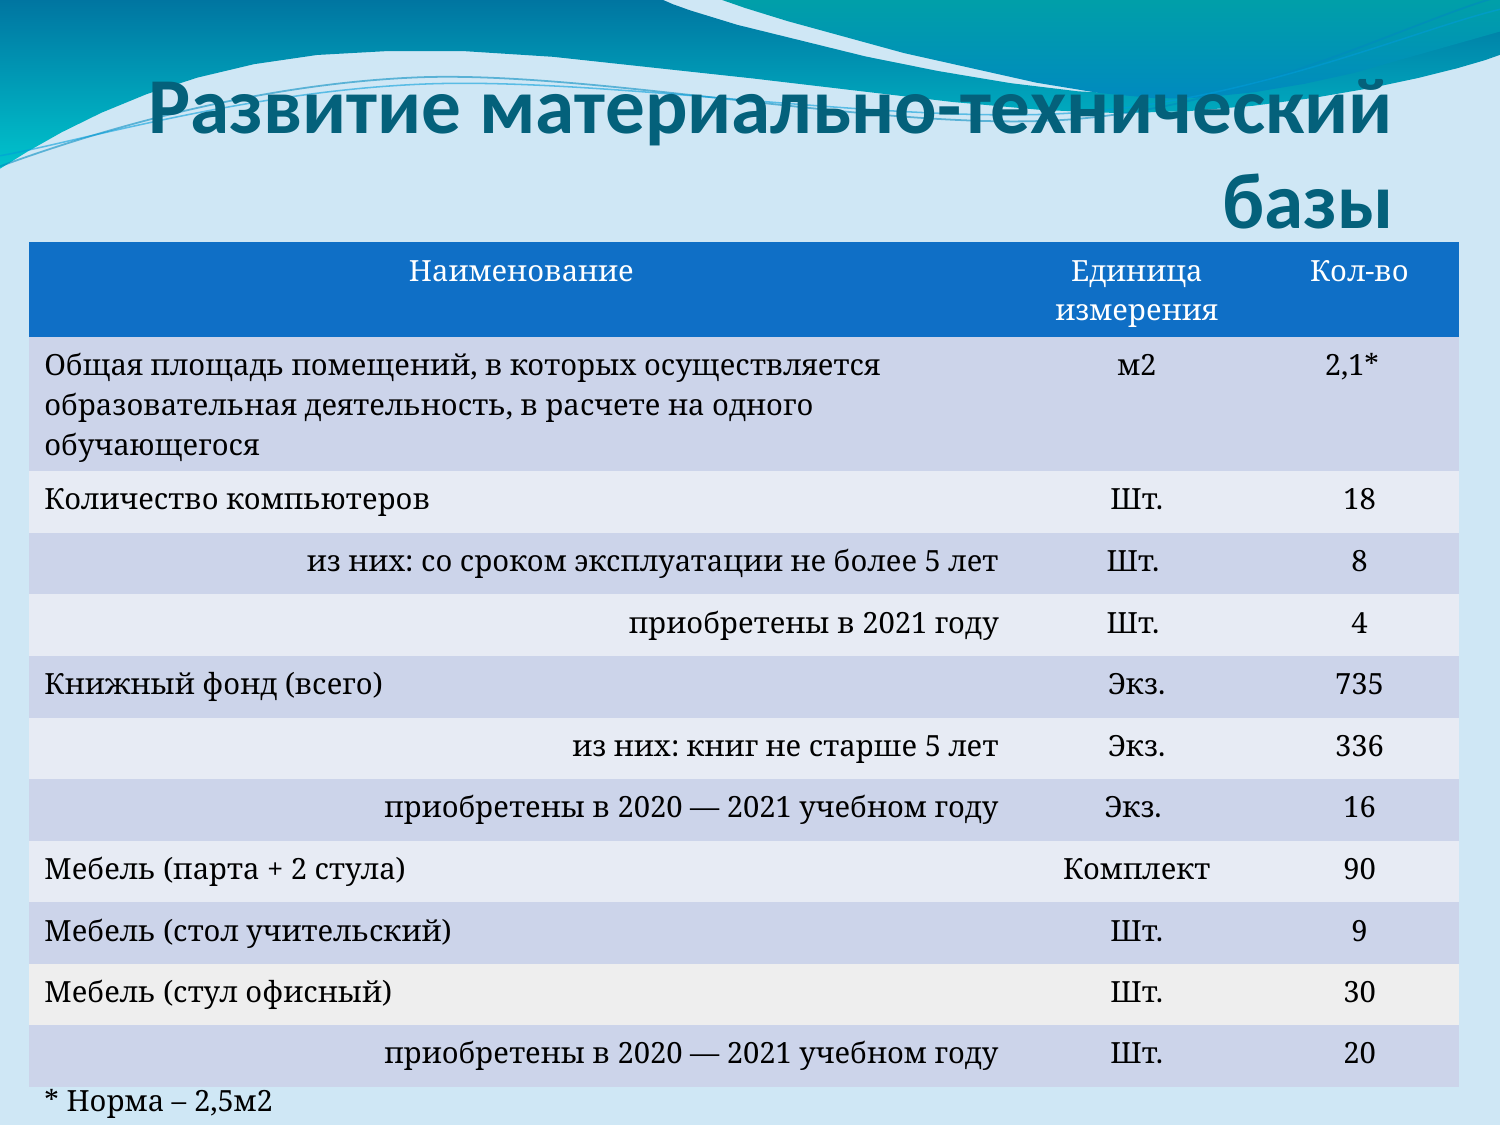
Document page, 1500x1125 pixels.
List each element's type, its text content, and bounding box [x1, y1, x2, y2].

table_cell Мебель (парта + 2 стула) [29, 841, 1014, 902]
table_cell 4 [1260, 594, 1459, 656]
table_cell Шт. [1014, 533, 1260, 594]
table_cell 90 [1260, 841, 1459, 902]
table_cell м2 [1014, 337, 1260, 471]
table_cell 9 [1260, 902, 1459, 964]
table_cell Мебель (стол учительский) [29, 902, 1014, 964]
table_cell Экз. [1014, 718, 1260, 779]
table_header Единица измерения [1014, 242, 1260, 337]
table_cell Общая площадь помещений, в которых осуществляется образовательная деятельность, в расчете на одного обучающегося [29, 337, 1014, 471]
table_cell 336 [1260, 718, 1459, 779]
table_cell Мебель (стул офисный) [29, 964, 1014, 1025]
table_cell 20 [1260, 1025, 1459, 1087]
table_cell Экз. [1014, 779, 1260, 841]
table_cell 8 [1260, 533, 1459, 594]
table_cell приобретены в 2020 — 2021 учебном году [29, 779, 1014, 841]
table_header Кол-во [1260, 242, 1459, 337]
text_box * Норма – 2,5м2 [29, 1075, 780, 1125]
table_cell Шт. [1014, 471, 1260, 533]
table_header Наименование [29, 242, 1014, 337]
table_cell 2,1* [1260, 337, 1459, 471]
table_cell из них: книг не старше 5 лет [29, 718, 1014, 779]
table_cell 735 [1260, 656, 1459, 718]
table_cell Экз. [1014, 656, 1260, 718]
table_cell Шт. [1014, 964, 1260, 1025]
table_cell Количество компьютеров [29, 471, 1014, 533]
table_cell приобретены в 2020 — 2021 учебном году [29, 1025, 1014, 1087]
table_cell приобретены в 2021 году [29, 594, 1014, 656]
title Развитие материально-технический базы [58, 47, 1409, 235]
table_cell 30 [1260, 964, 1459, 1025]
table_cell Шт. [1014, 594, 1260, 656]
table_cell из них: со сроком эксплуатации не более 5 лет [29, 533, 1014, 594]
table_cell Шт. [1014, 902, 1260, 964]
table_cell Шт. [1014, 1025, 1260, 1087]
table_cell Книжный фонд (всего) [29, 656, 1014, 718]
table_cell Комплект [1014, 841, 1260, 902]
table_cell 18 [1260, 471, 1459, 533]
table_cell 16 [1260, 779, 1459, 841]
